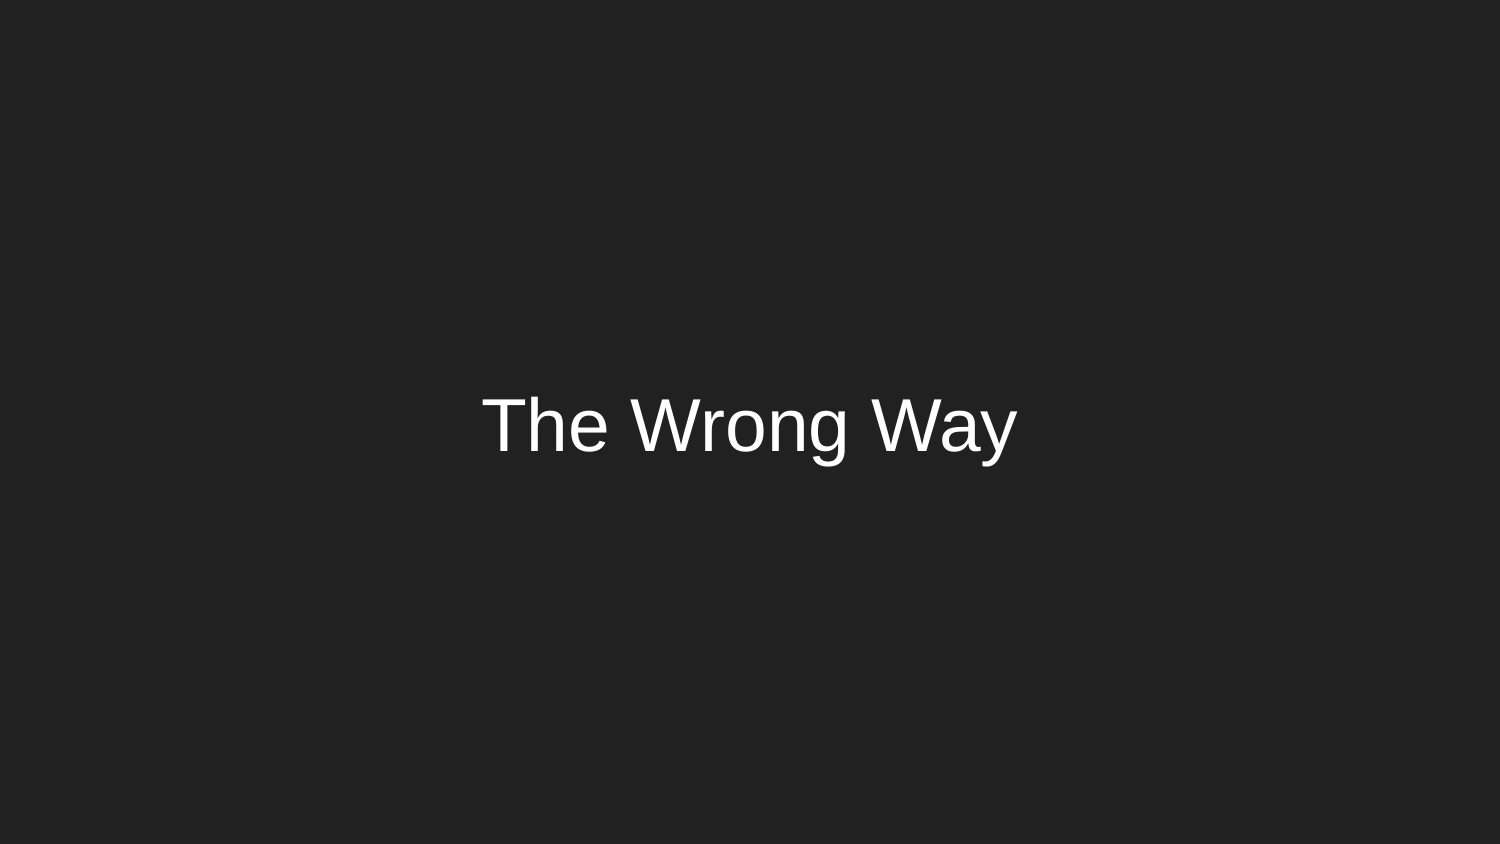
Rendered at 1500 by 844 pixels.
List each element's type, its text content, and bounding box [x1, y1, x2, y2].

title The Wrong Way [51, 352, 1449, 491]
